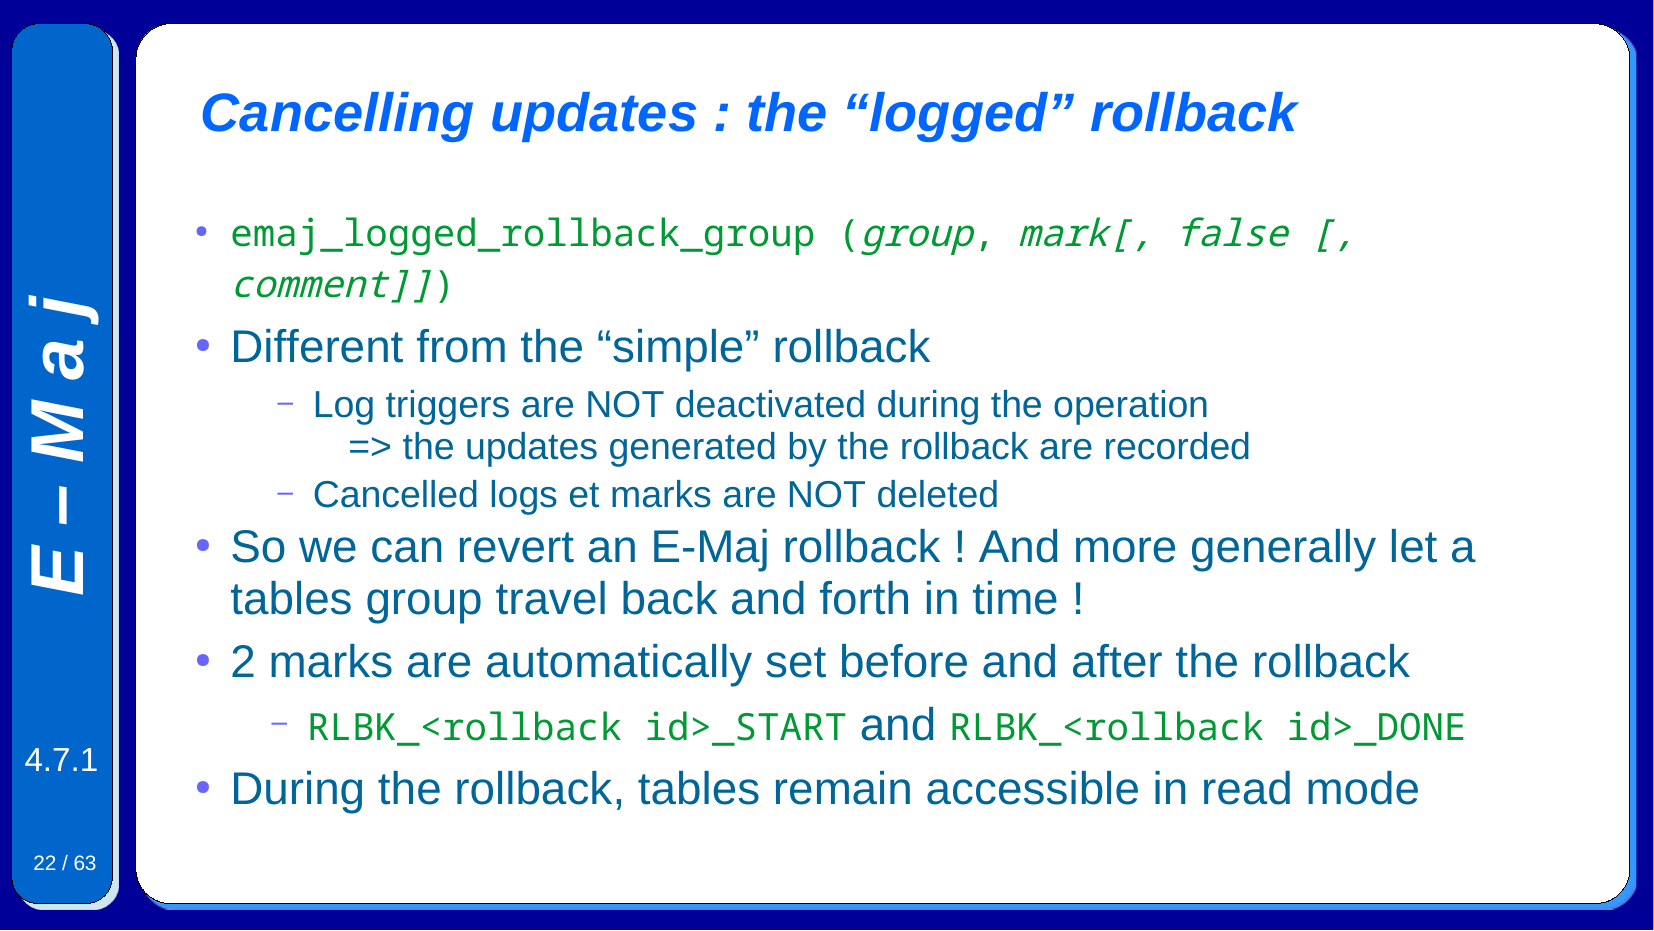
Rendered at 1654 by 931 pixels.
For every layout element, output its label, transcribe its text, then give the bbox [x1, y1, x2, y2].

title Cancelling updates : the “logged” rollback [200, 34, 1575, 191]
list emaj_logged_rollback_group (group, mark[, false [, comment]]) Different from the “simple” rollback Log triggers are NOT deactivated during the operation => the updates generated by the rollback are recorded Cancelled logs et marks are NOT deleted So we can revert an E-Maj rollback ! And more generally let a tables group travel back and forth in time ! 2 marks are automatically set before and after the rollback RLBK_<rollback id>_START and RLBK_<rollback id>_DONE During the rollback, tables remain accessible in read mode [177, 206, 1587, 846]
